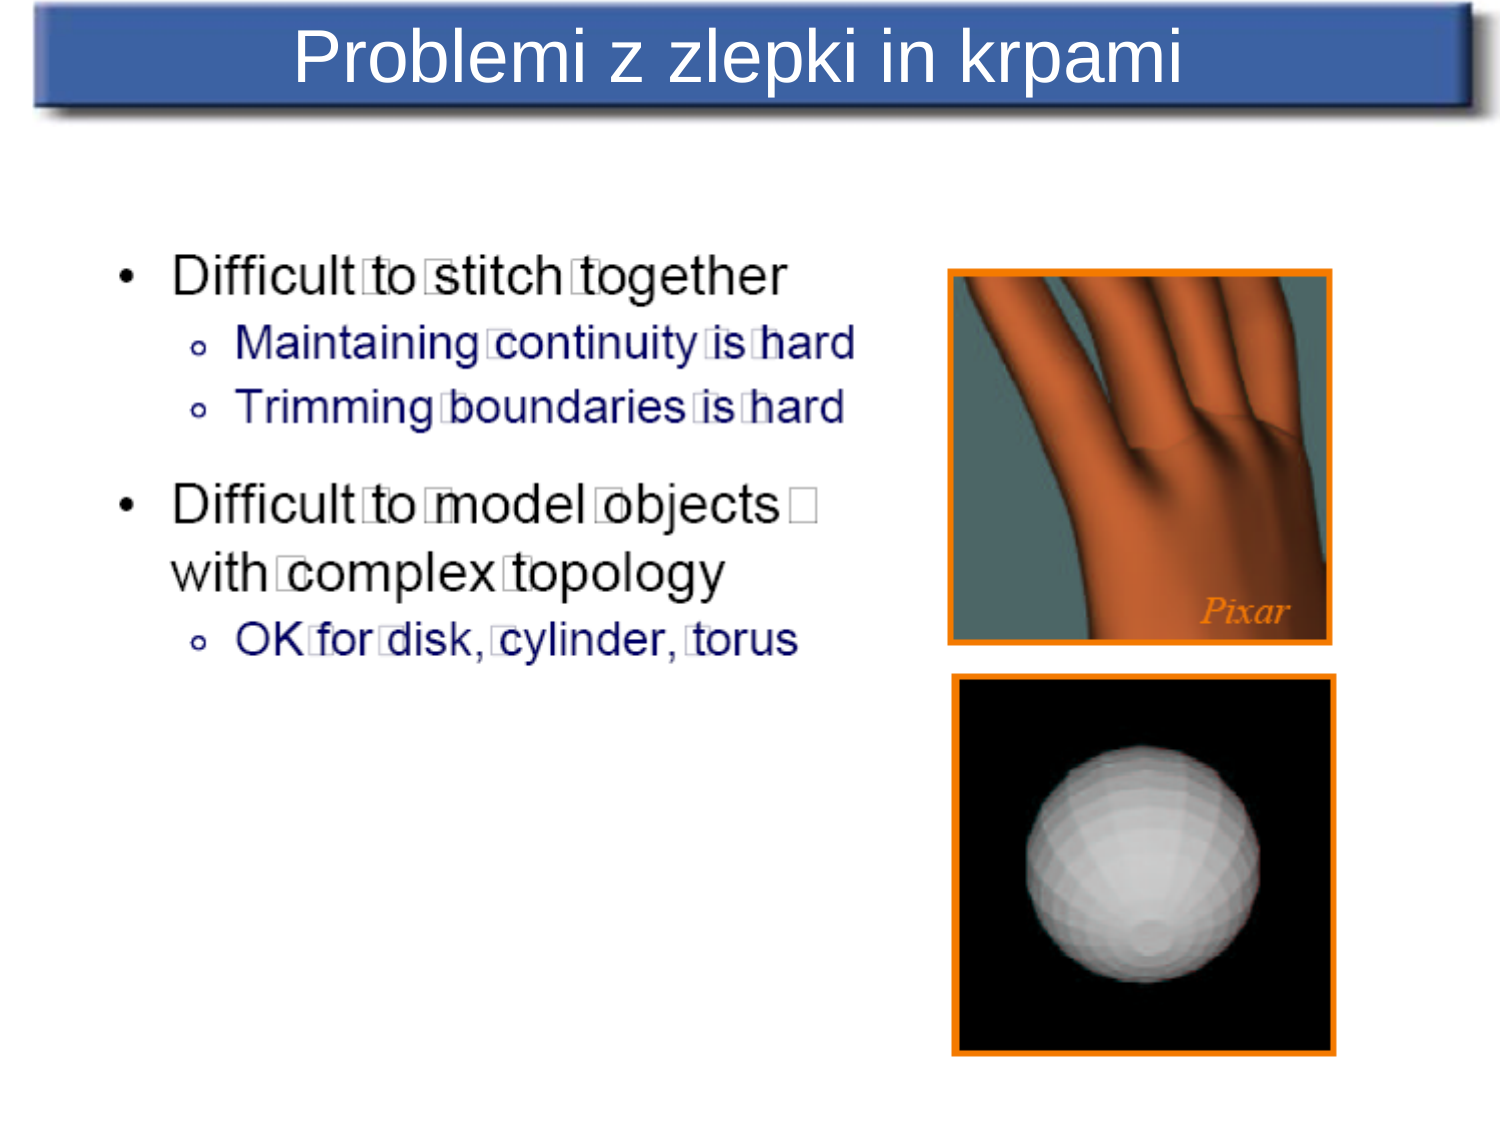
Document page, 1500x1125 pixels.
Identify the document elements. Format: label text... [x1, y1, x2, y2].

text_box Problemi z zlepki in krpami [277, 0, 1200, 106]
picture [32, 0, 1500, 127]
picture [100, 233, 1377, 1077]
